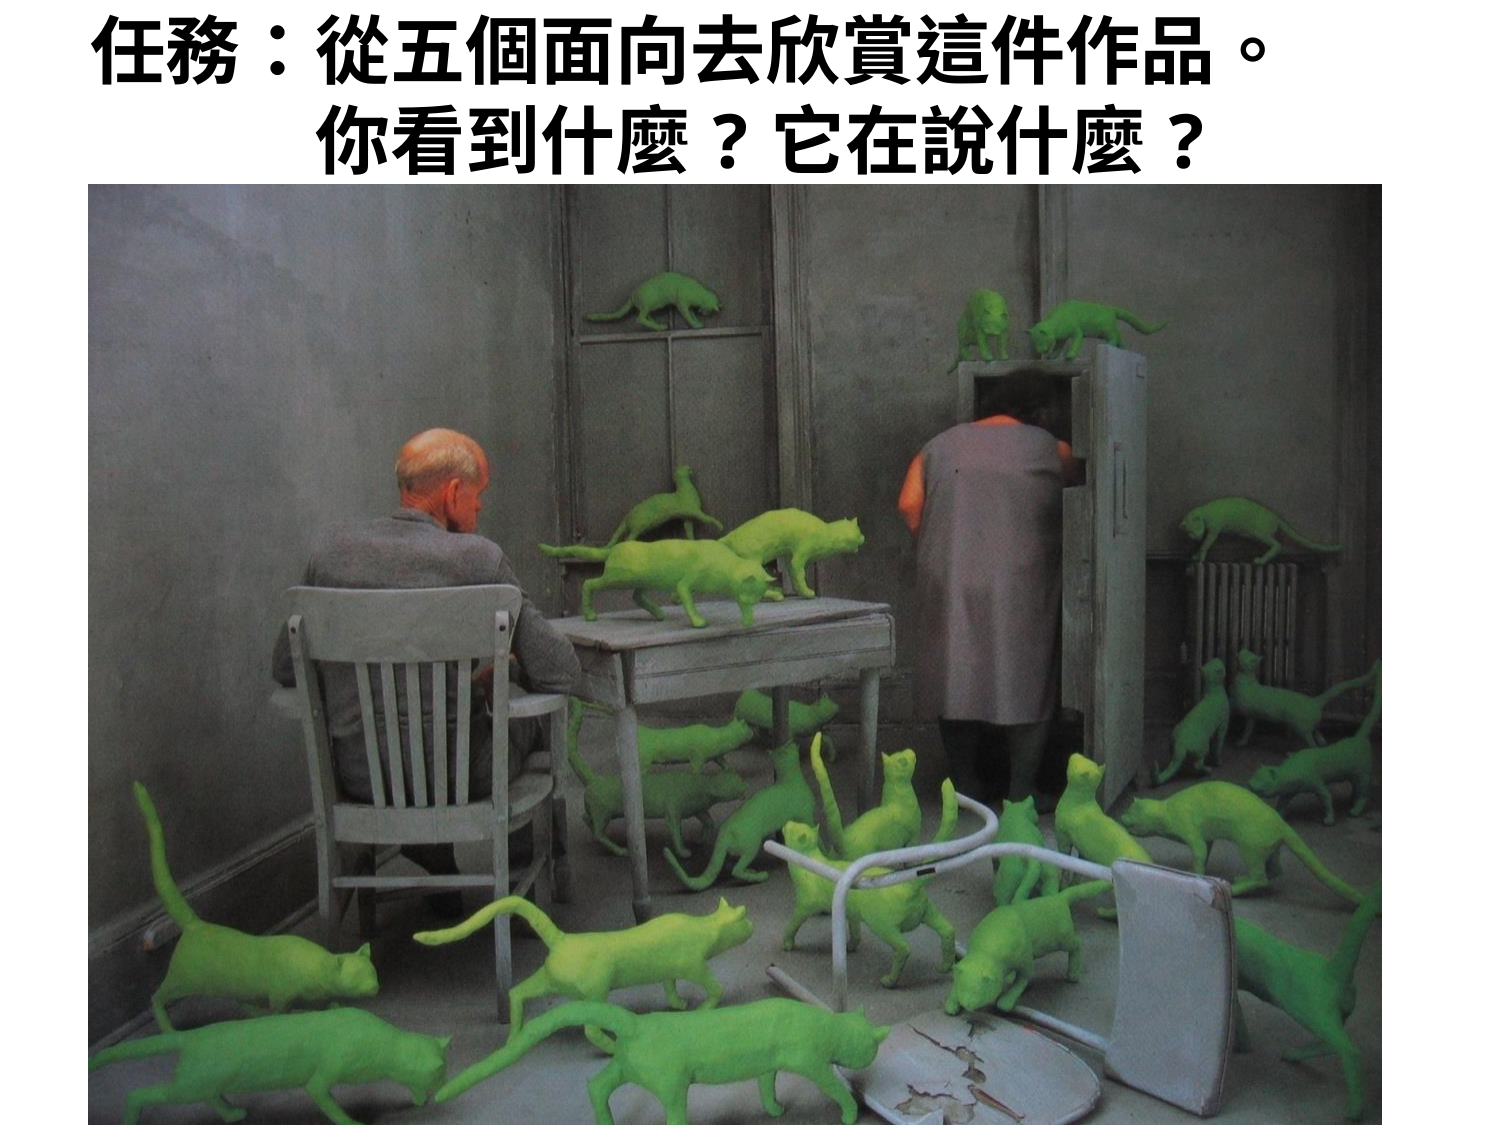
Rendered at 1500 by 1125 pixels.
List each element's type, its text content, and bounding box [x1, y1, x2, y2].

title 任務：從五個面向去欣賞這件作品。 你看到什麼?它在說什麼? [75, 0, 1426, 283]
picture [88, 184, 1382, 1125]
